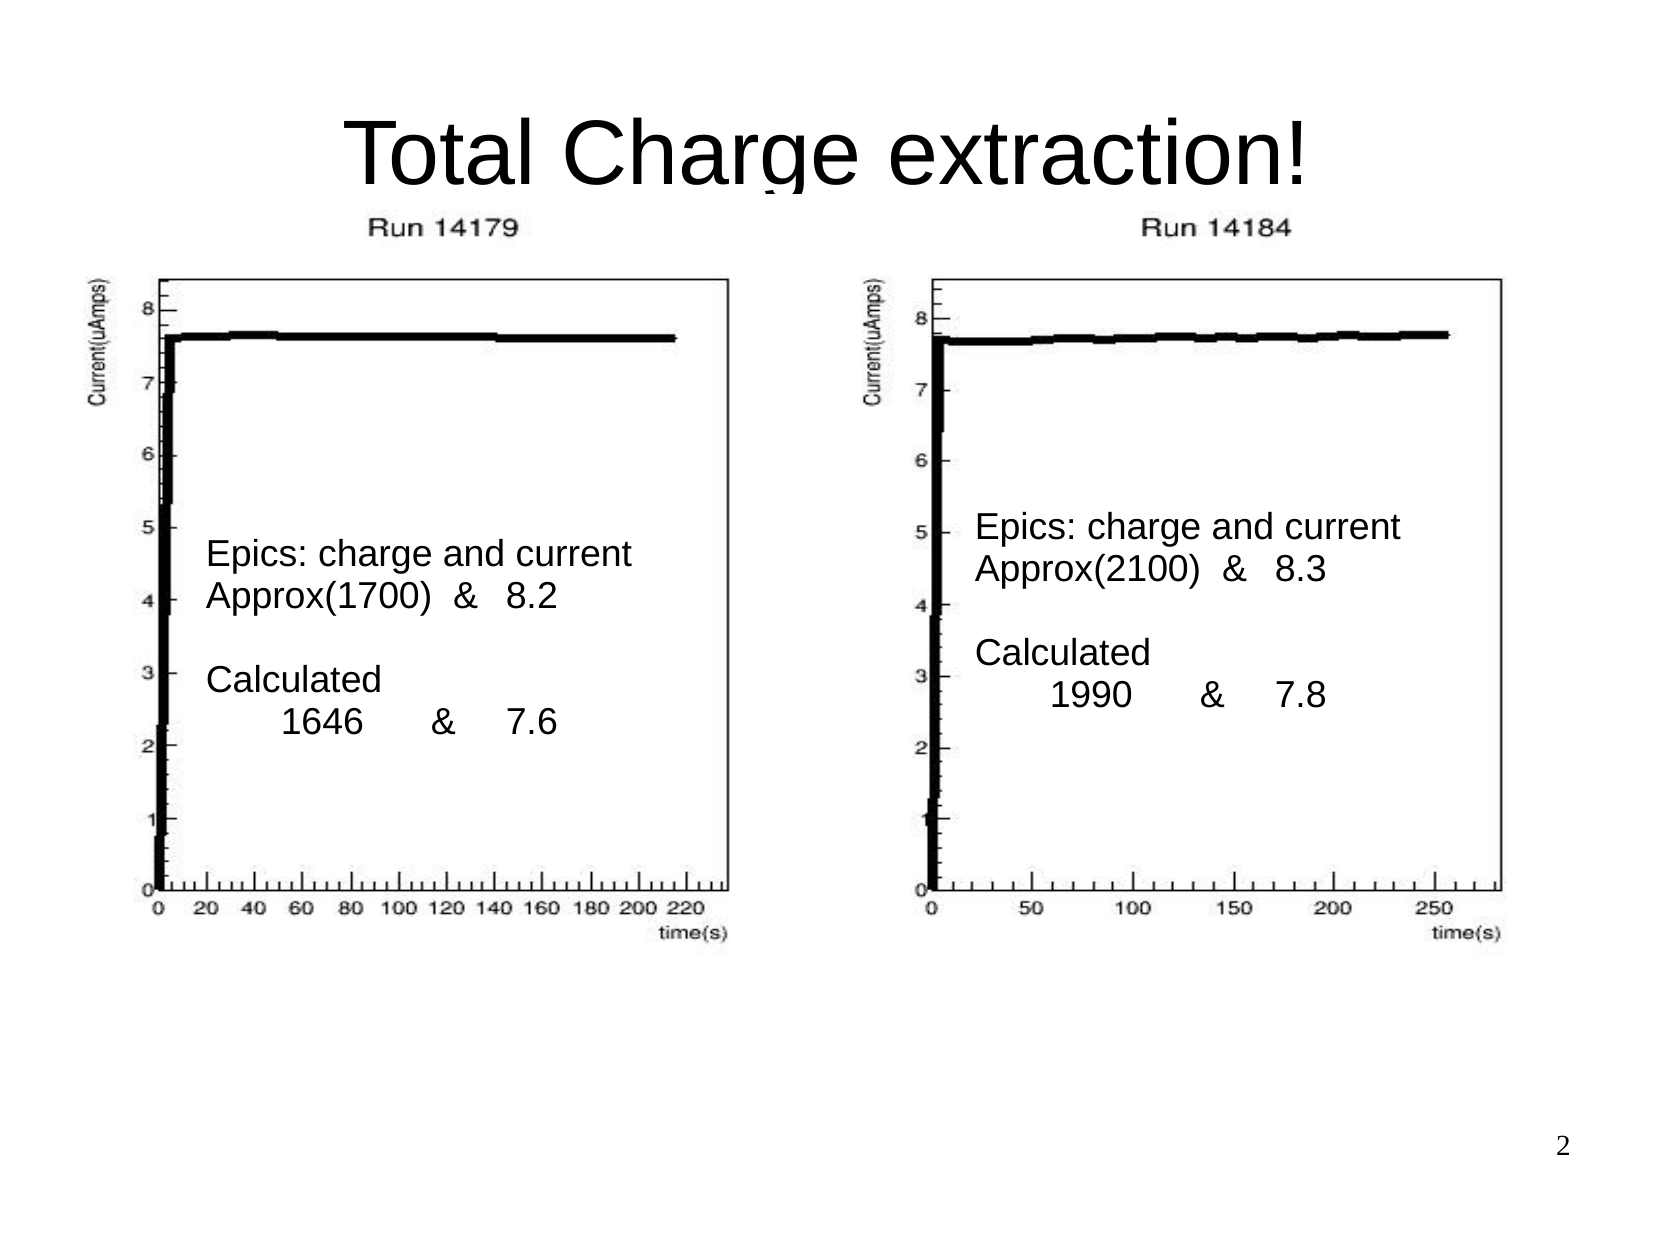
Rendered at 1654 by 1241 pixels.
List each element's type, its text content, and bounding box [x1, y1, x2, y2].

text_box Epics: charge and current Approx(2100) & 8.3 Calculated 1990 & 7.8 [960, 498, 1417, 766]
title Total Charge extraction! [82, 49, 1571, 194]
text_box Epics: charge and current Approx(1700) & 8.2 Calculated 1646 & 7.6 [190, 525, 648, 792]
picture [70, 194, 1571, 976]
